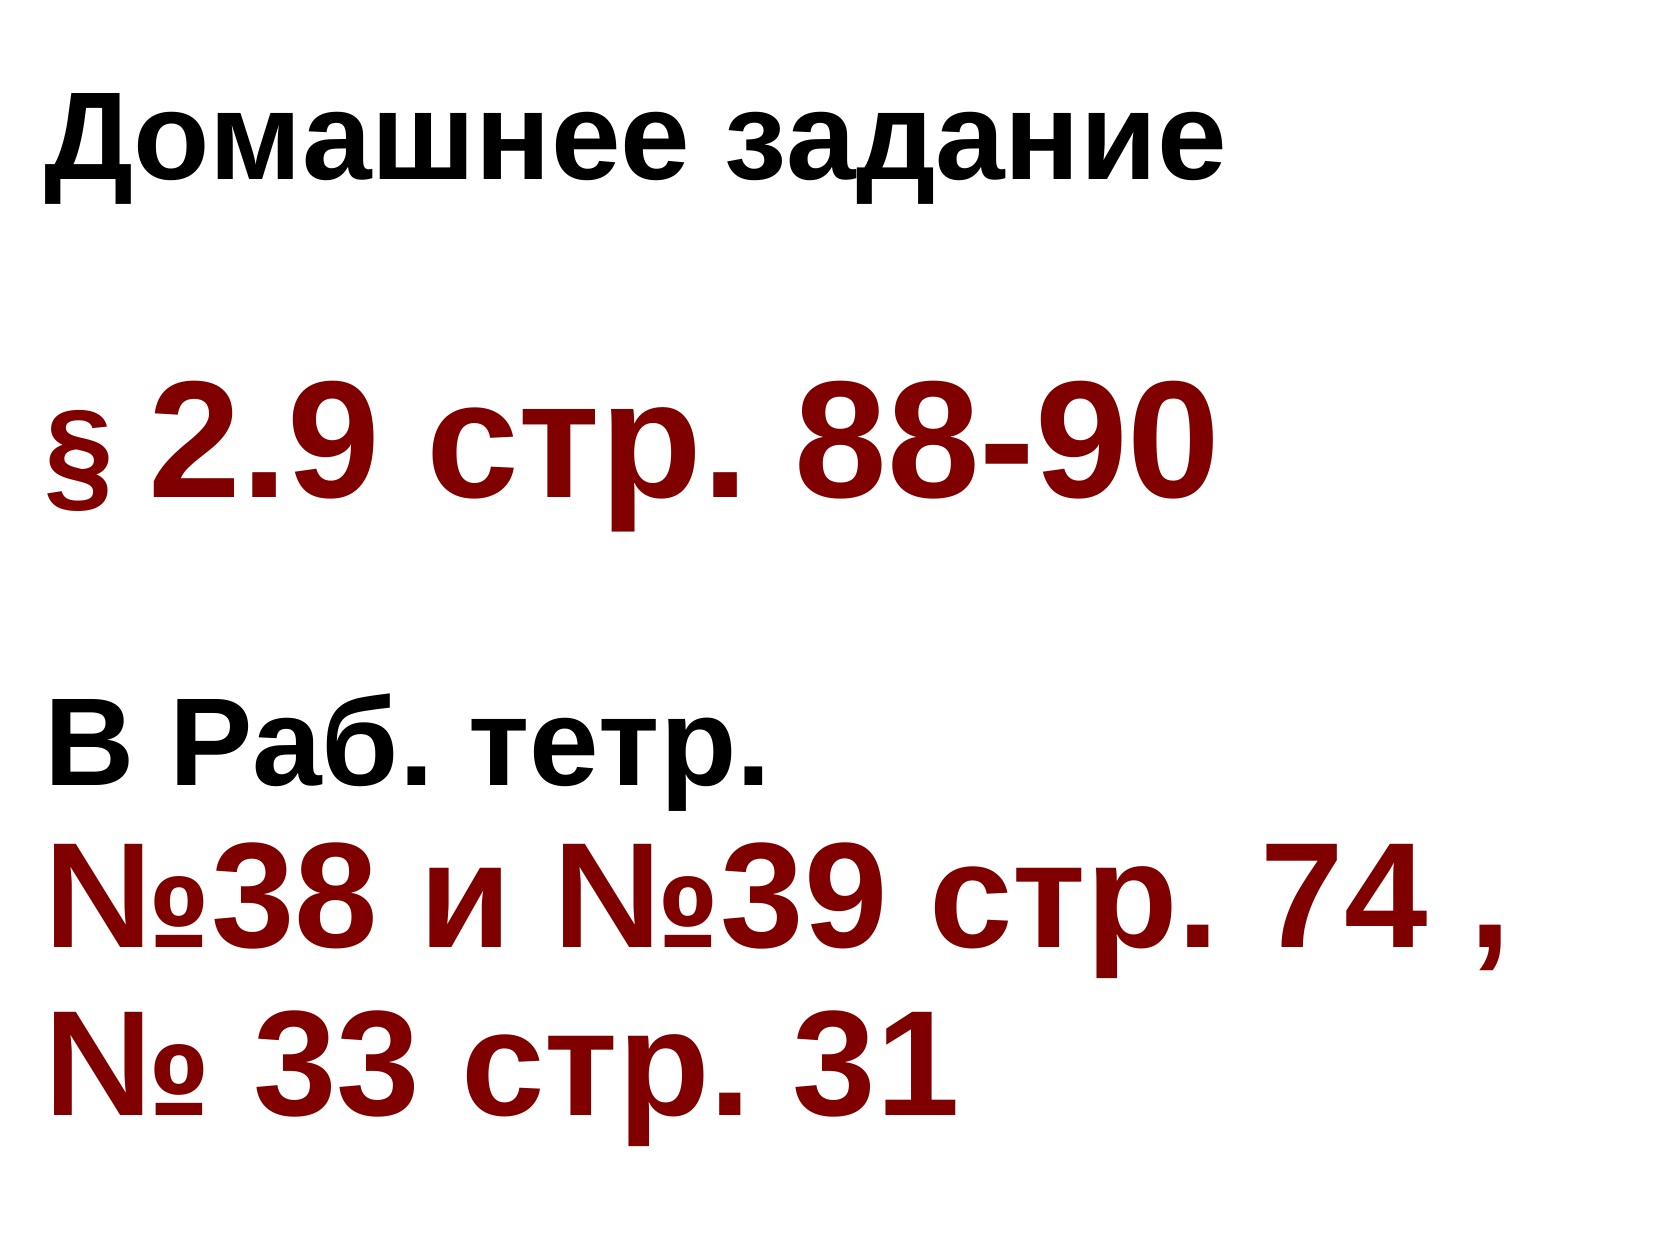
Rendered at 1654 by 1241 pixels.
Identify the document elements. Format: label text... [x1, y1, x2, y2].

text_box Домашнее задание § 2.9 стр. 88-90 В Раб. тетр. №38 и №39 стр. 74 , № 33 стр. 31 [29, 59, 1595, 1155]
